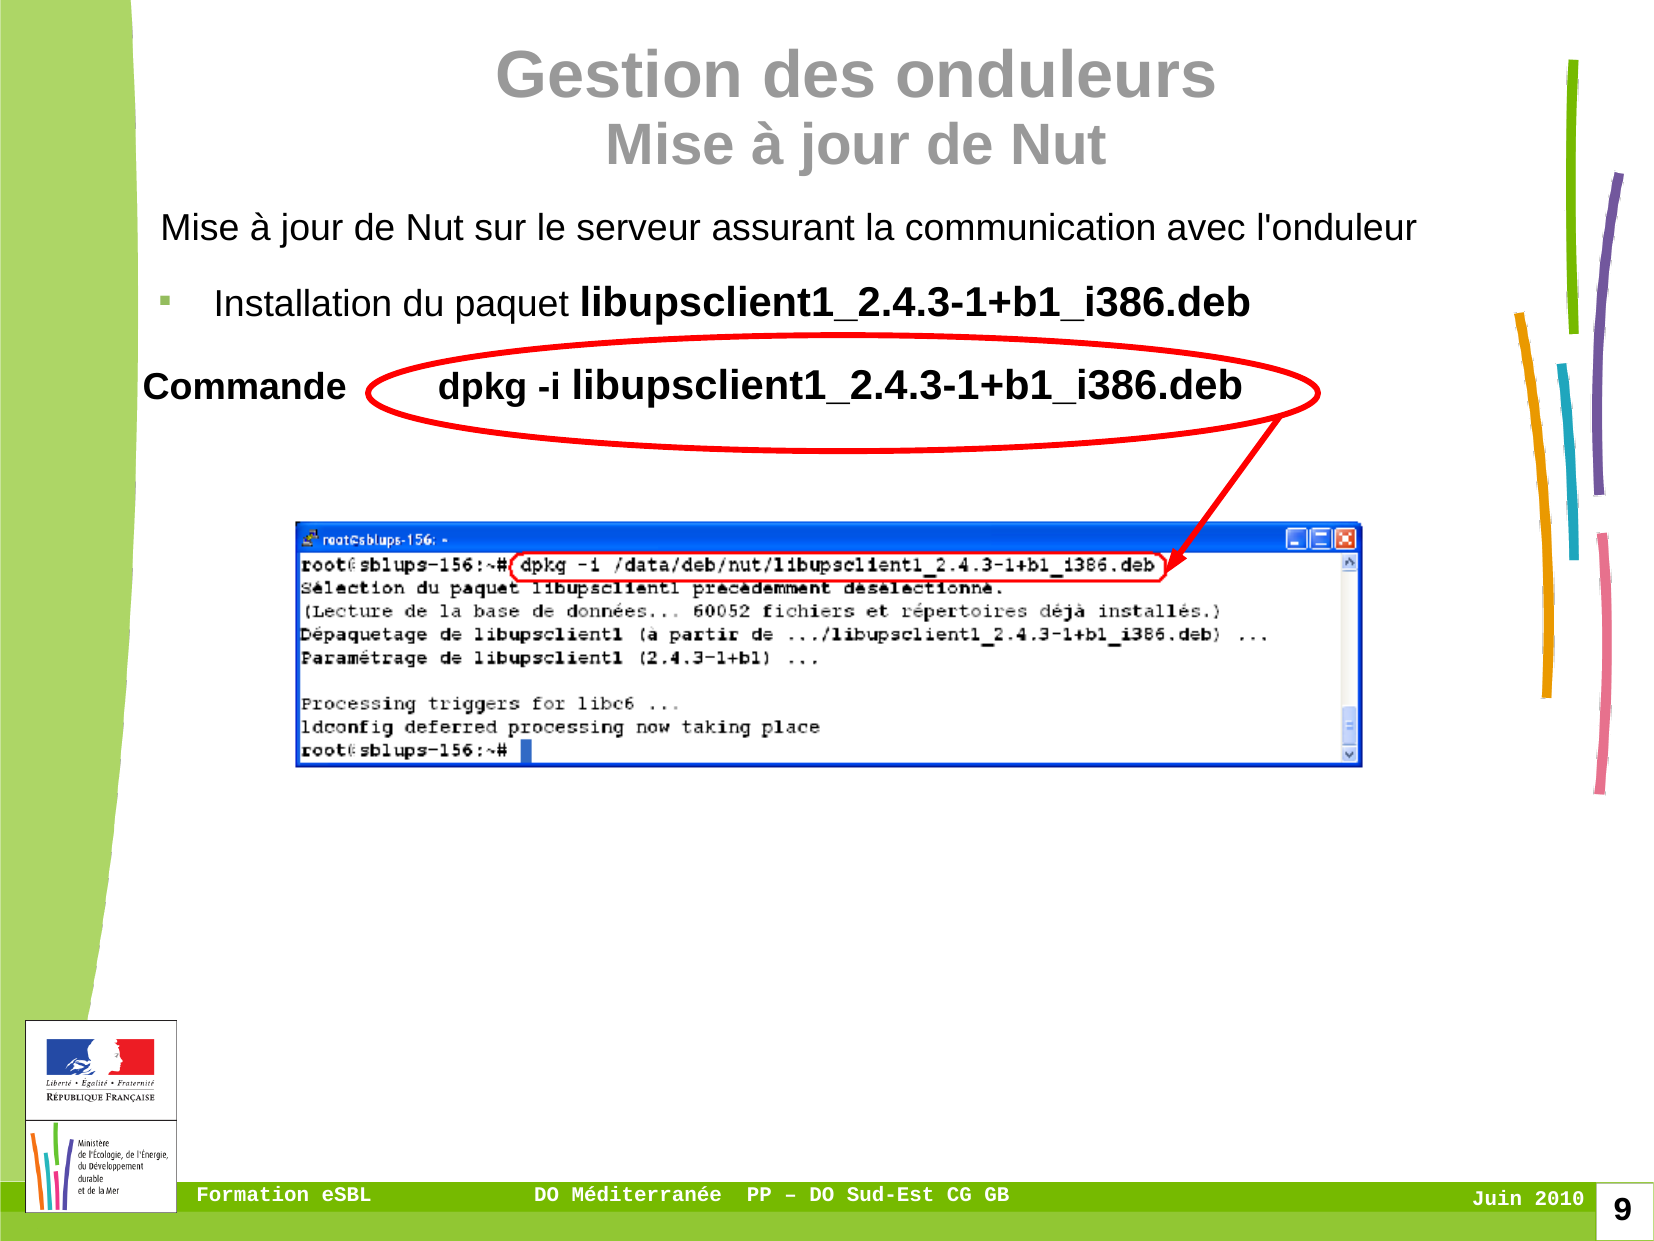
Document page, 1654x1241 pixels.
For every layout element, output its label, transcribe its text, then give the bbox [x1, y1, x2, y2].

picture [0, 0, 1654, 1241]
title Gestion des onduleurs Mise à jour de Nut [147, 36, 1566, 178]
list Mise à jour de Nut sur le serveur assurant la communication avec l'onduleur Installation du paquet libupsclient1_2.4.3-1+b1_i386.deb Commande dpkg -i libupsclient1_2.4.3-1+b1_i386.deb [142, 206, 1506, 1137]
